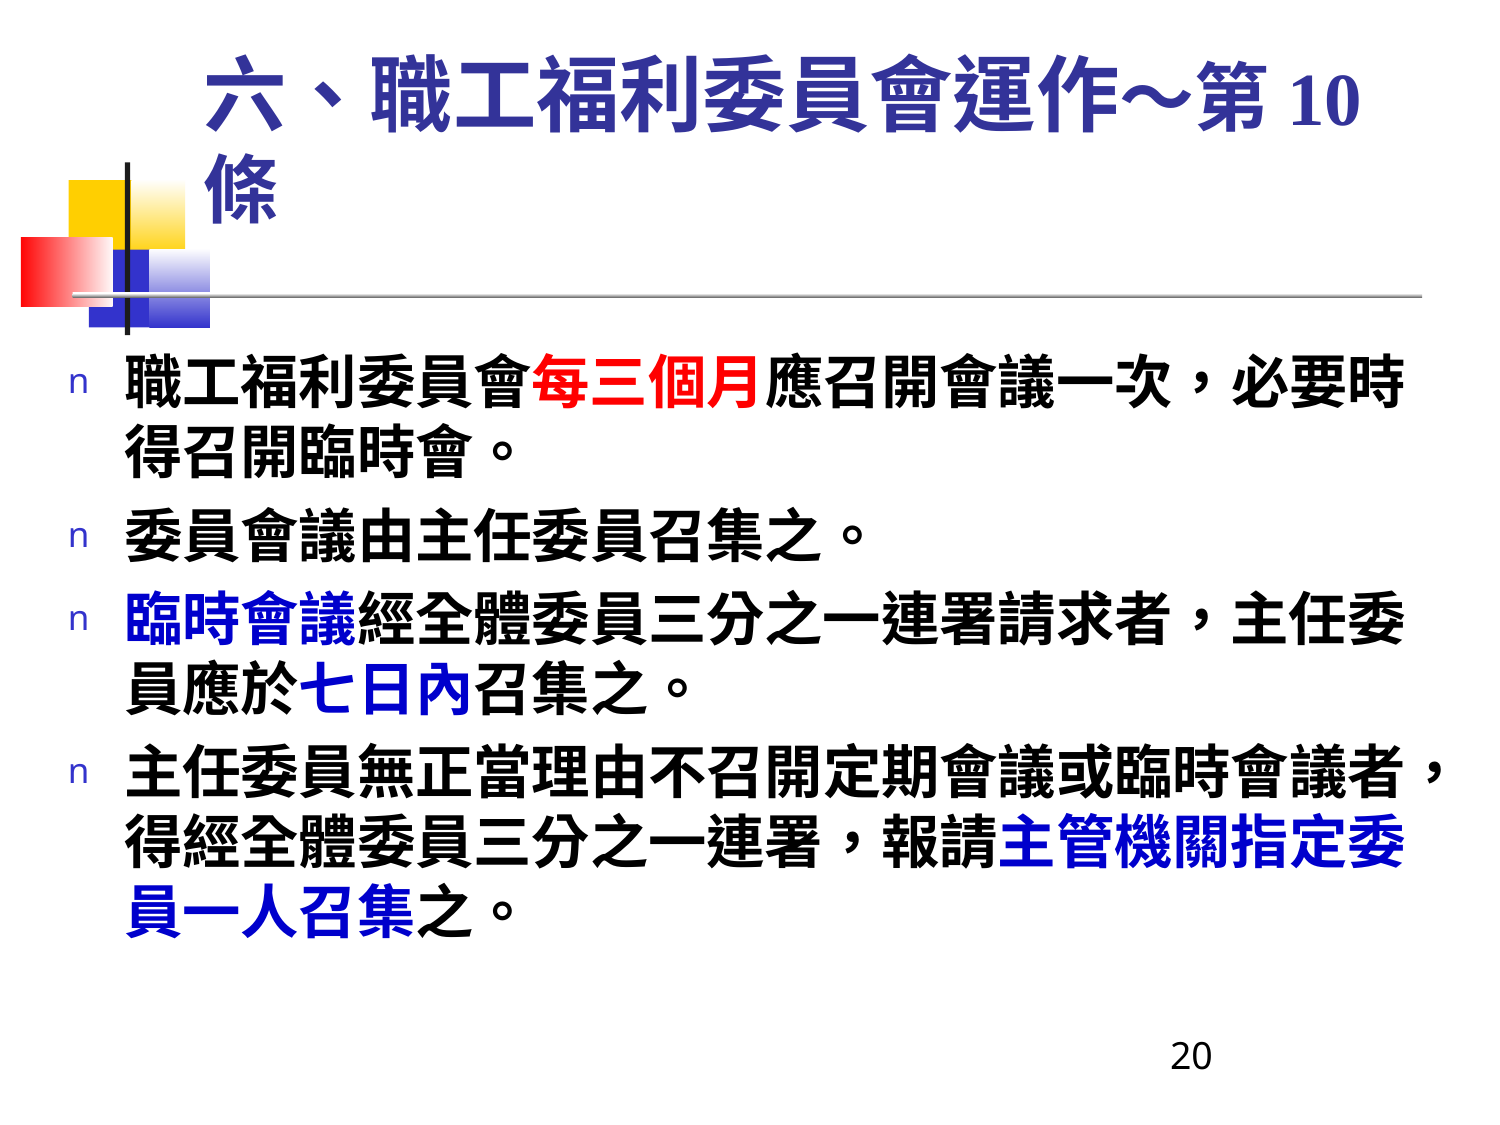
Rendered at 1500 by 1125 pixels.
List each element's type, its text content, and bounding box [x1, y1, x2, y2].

list 職工福利委員會每三個月應召開會議一次，必要時得召開臨時會。 委員會議由主任委員召集之。 臨時會議經全體委員三分之一連署請求者，主任委員應於七日內召集之。 主任委員無正當理由不召開定期會議或臨時會議者，得經全體委員三分之一連署，報請主管機關指定委員一人召集之。 [53, 338, 1459, 1059]
slide_number <編號> [1155, 1024, 1468, 1100]
title 六、職工福利委員會運作～第10條 [188, 35, 1468, 275]
